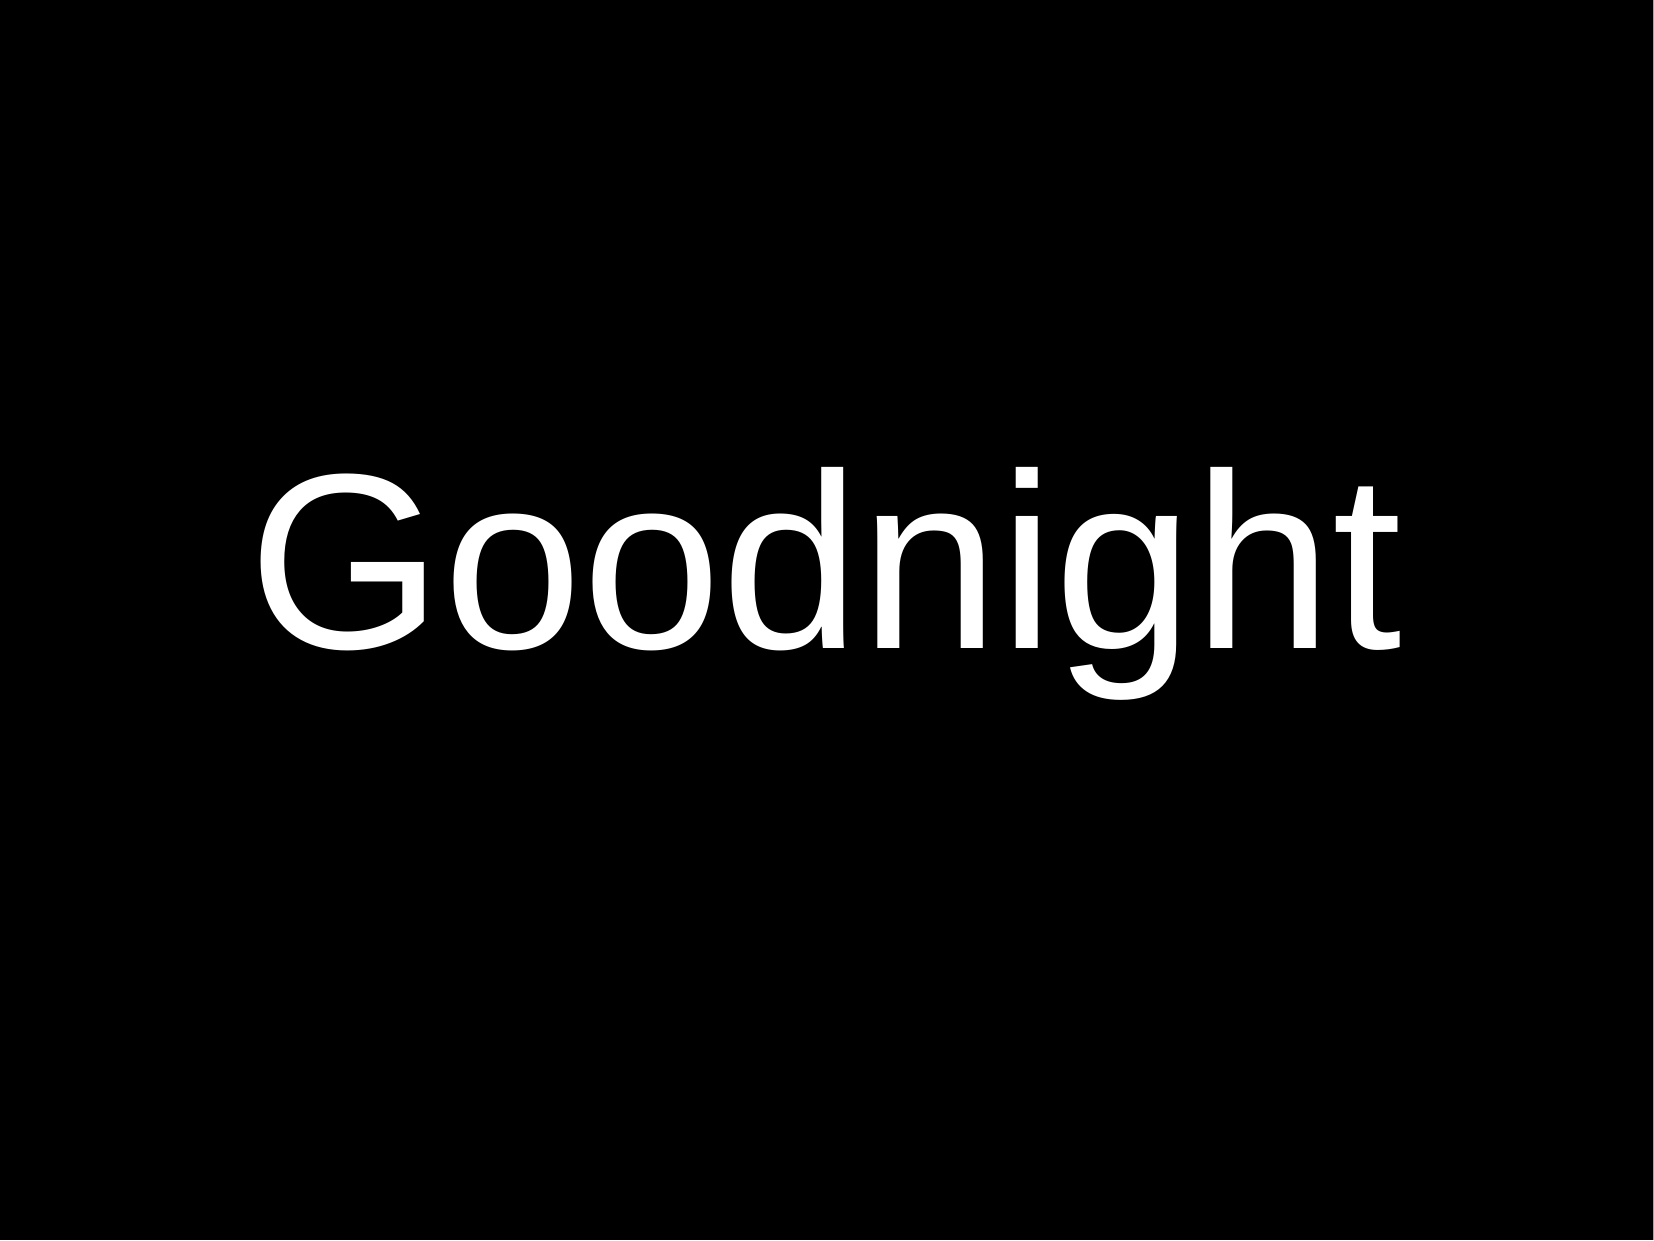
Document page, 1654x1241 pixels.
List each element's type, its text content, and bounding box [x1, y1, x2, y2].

text_box Goodnight [234, 414, 1418, 709]
